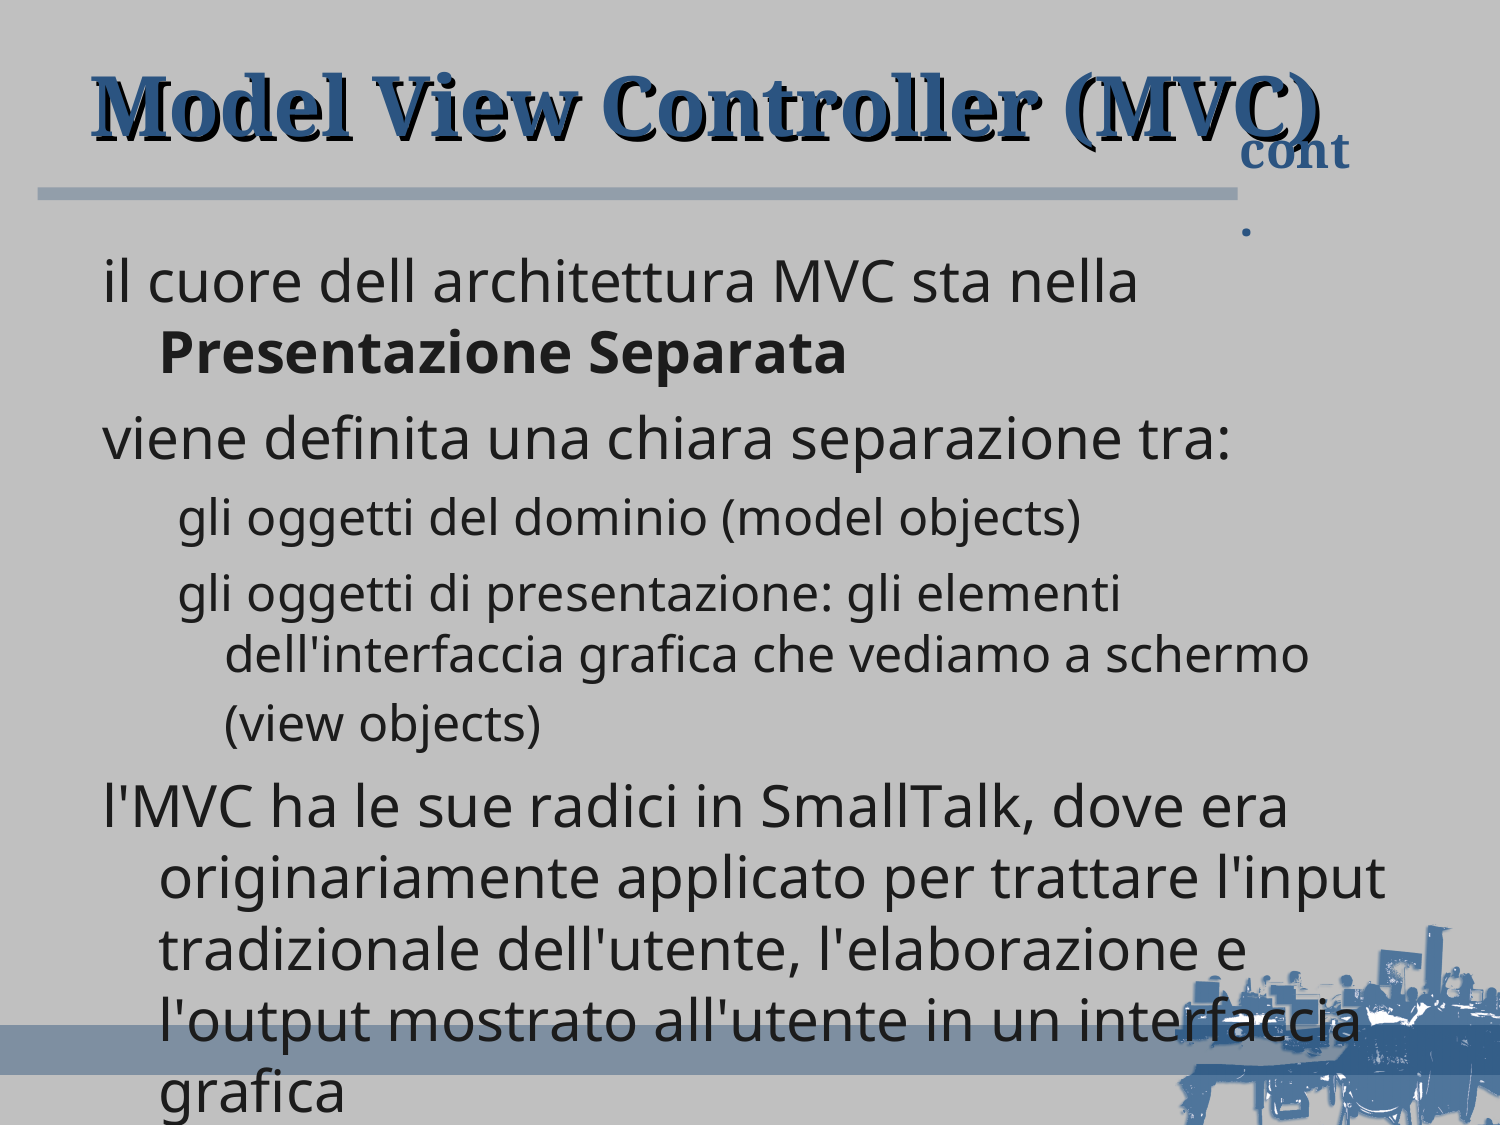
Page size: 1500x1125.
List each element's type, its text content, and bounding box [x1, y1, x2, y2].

text_box cont. [1224, 137, 1375, 230]
title Model View Controller (MVC) [75, 35, 1426, 174]
list il cuore dell architettura MVC sta nella Presentazione Separata viene definita una chiara separazione tra: gli oggetti del dominio (model objects) gli oggetti di presentazione: gli elementi dell'interfaccia grafica che vediamo a schermo (view objects) l'MVC ha le sue radici in SmallTalk, dove era originariamente applicato per trattare l'input tradizionale dell'utente, l'elaborazione e l'output mostrato all'utente in un interfaccia grafica [87, 237, 1426, 1022]
